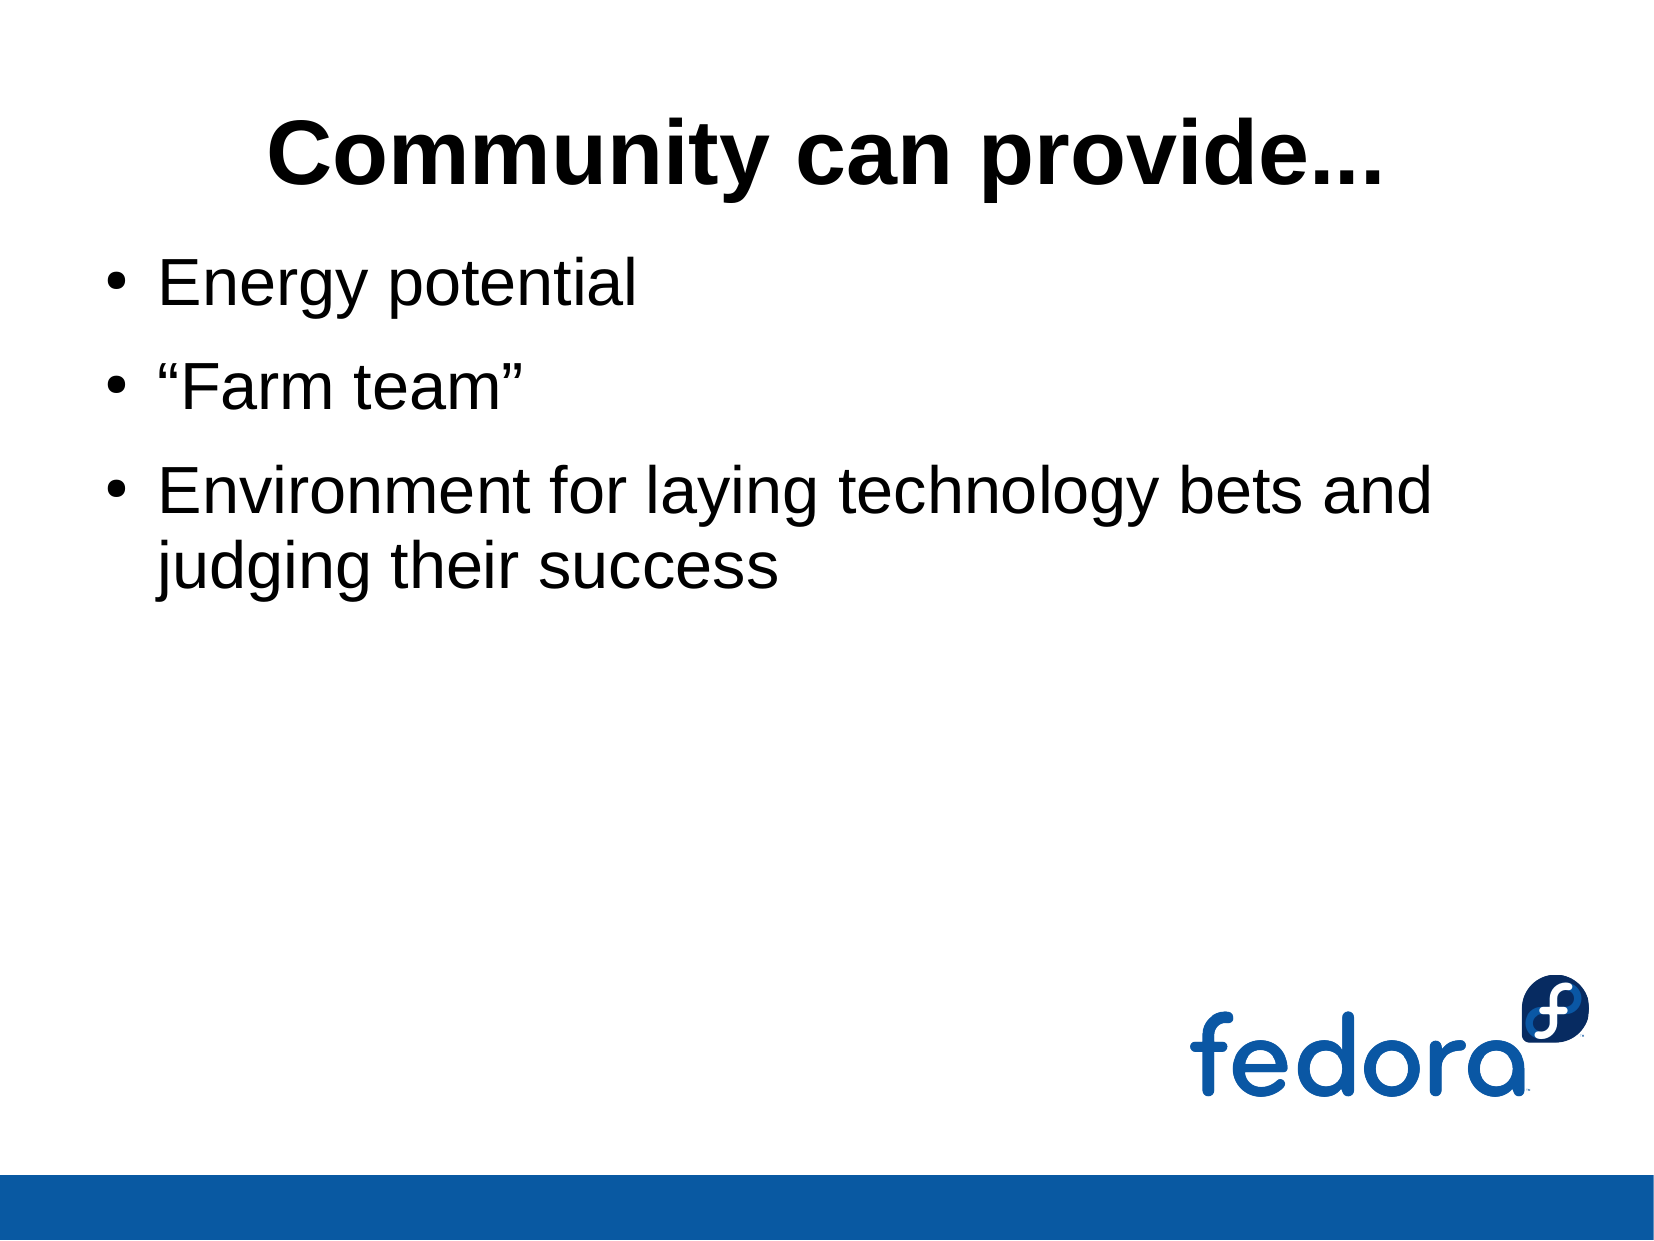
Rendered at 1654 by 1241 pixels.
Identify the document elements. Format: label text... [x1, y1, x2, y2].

list Energy potential “Farm team” Environment for laying technology bets and judging their success [86, 244, 1576, 1039]
picture [1190, 975, 1589, 1097]
title Community can provide... [82, 49, 1571, 257]
picture [0, 1175, 1654, 1240]
